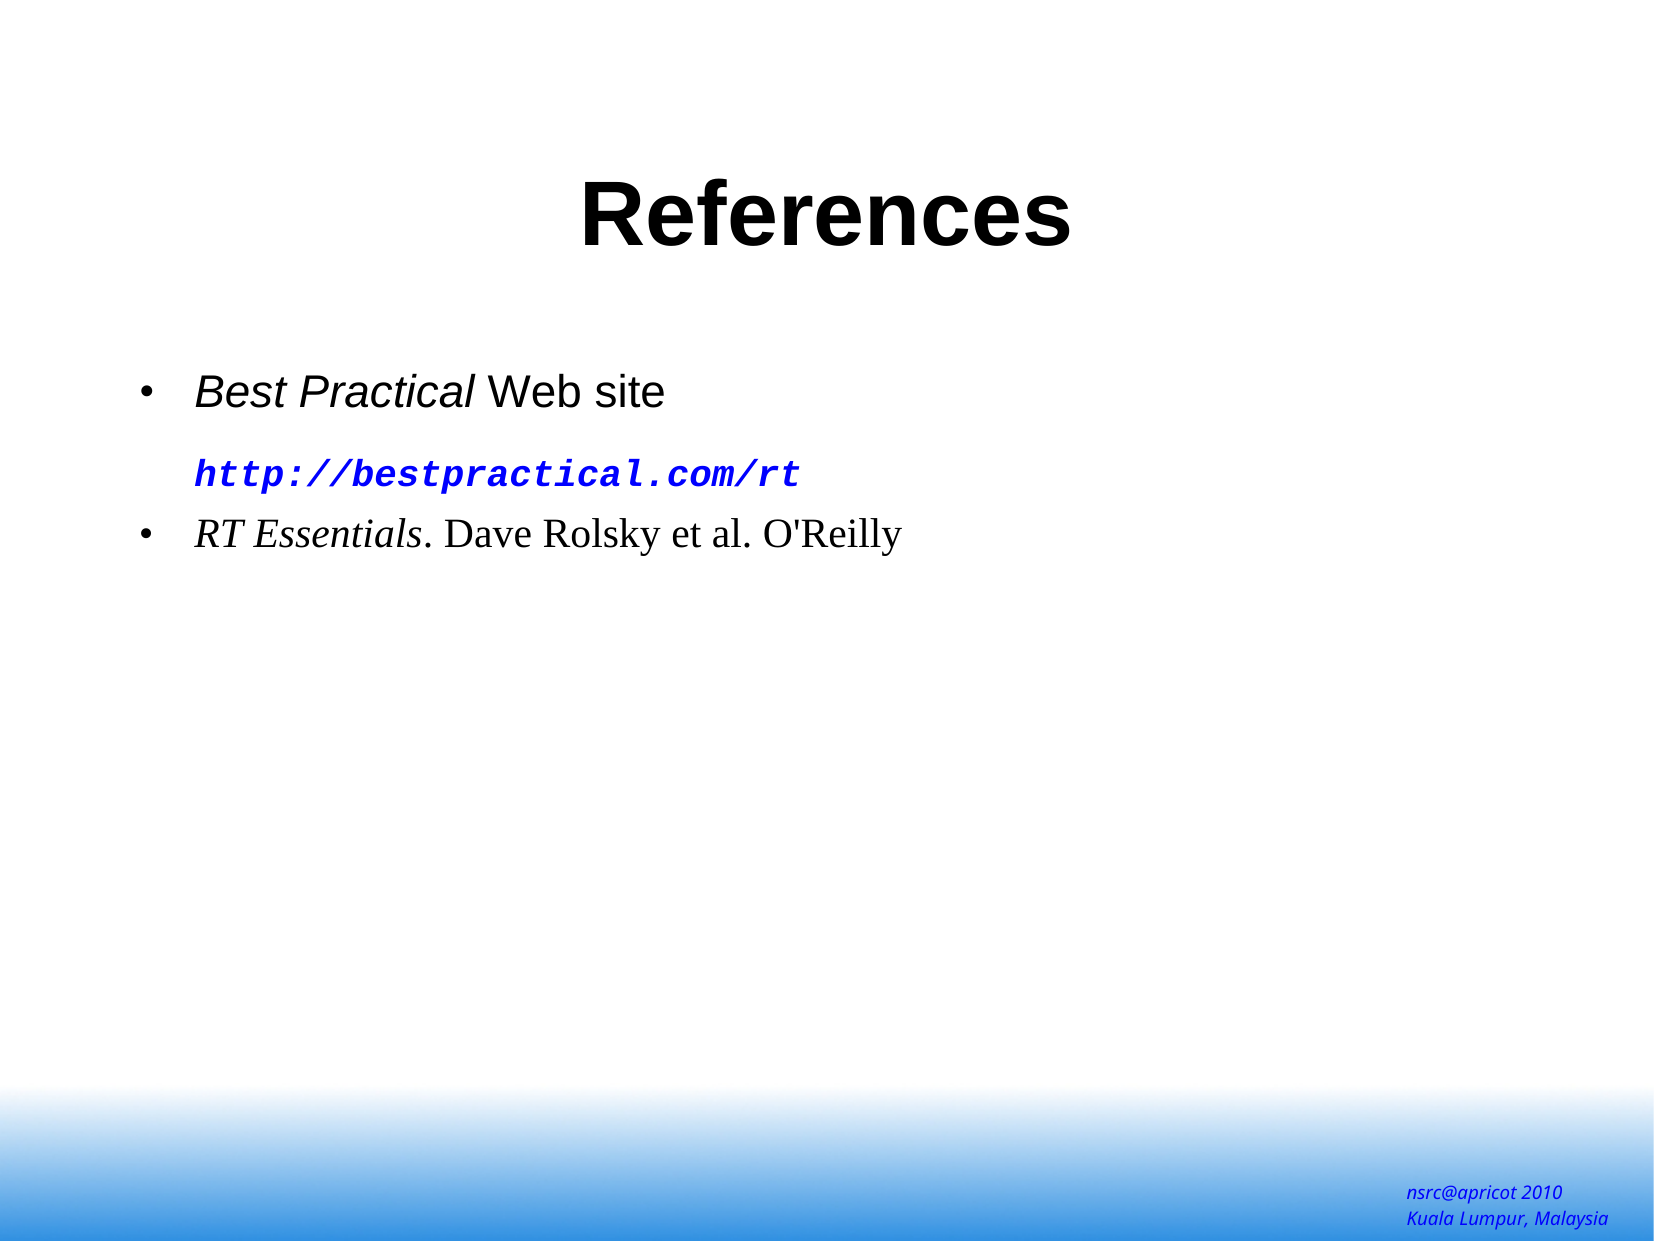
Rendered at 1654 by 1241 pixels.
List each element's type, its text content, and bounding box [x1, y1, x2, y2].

title References [124, 110, 1530, 317]
list Best Practical Web site http://bestpractical.com/rt RT Essentials. Dave Rolsky et al. O'Reilly [124, 358, 1530, 1103]
picture [0, 1083, 1654, 1241]
